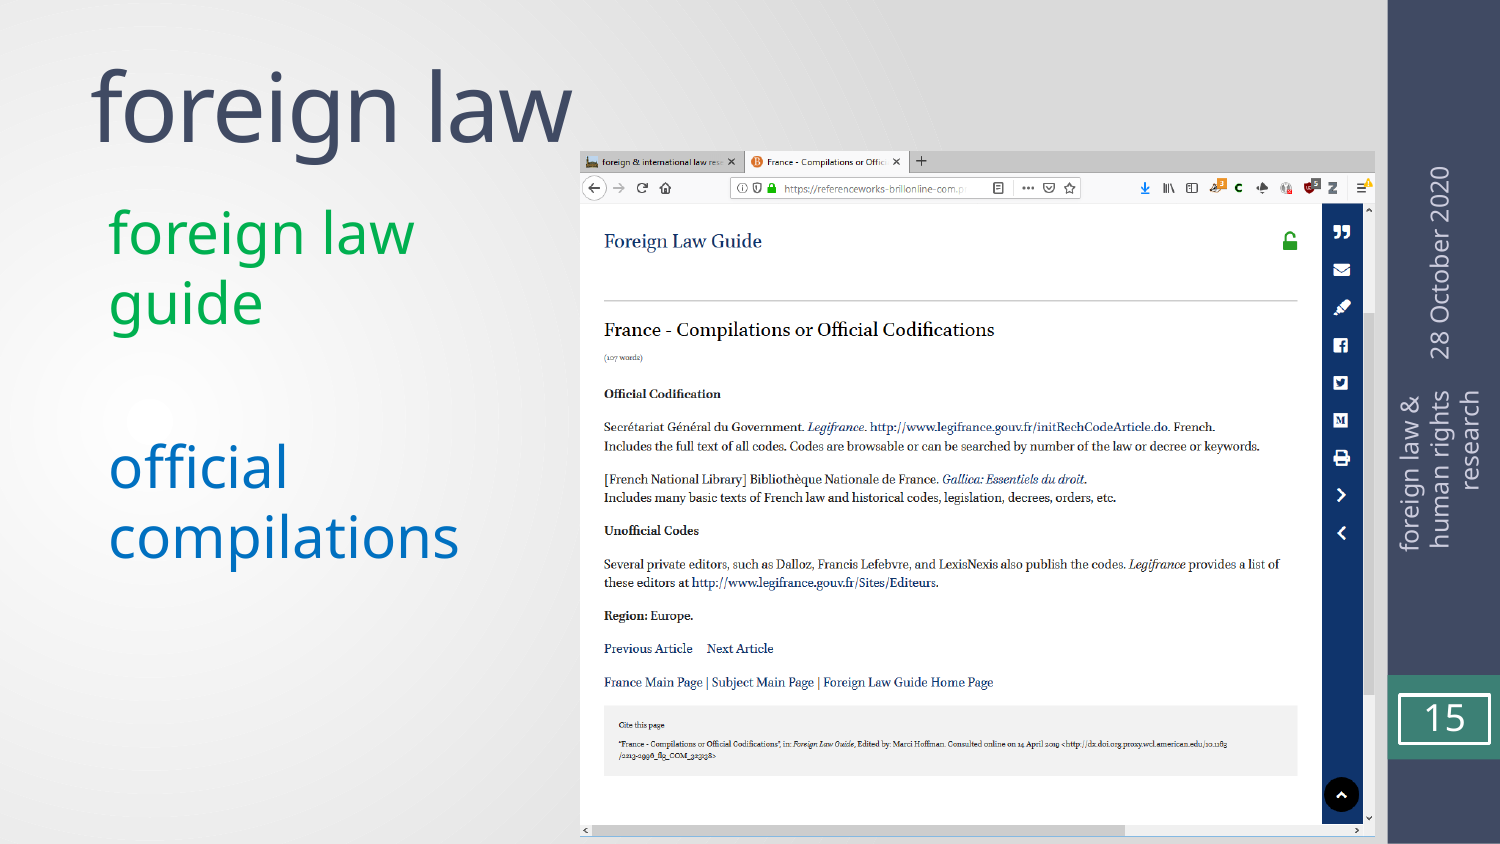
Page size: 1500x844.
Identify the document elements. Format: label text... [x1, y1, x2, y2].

list foreign law guide official compilations [75, 188, 675, 754]
picture [580, 151, 1375, 837]
footer foreign law & human rights research [1408, 375, 1469, 667]
slide_number <number> [1399, 695, 1490, 744]
slide_number 28 October 2020 [1408, 75, 1469, 375]
title foreign law [75, 33, 1325, 175]
